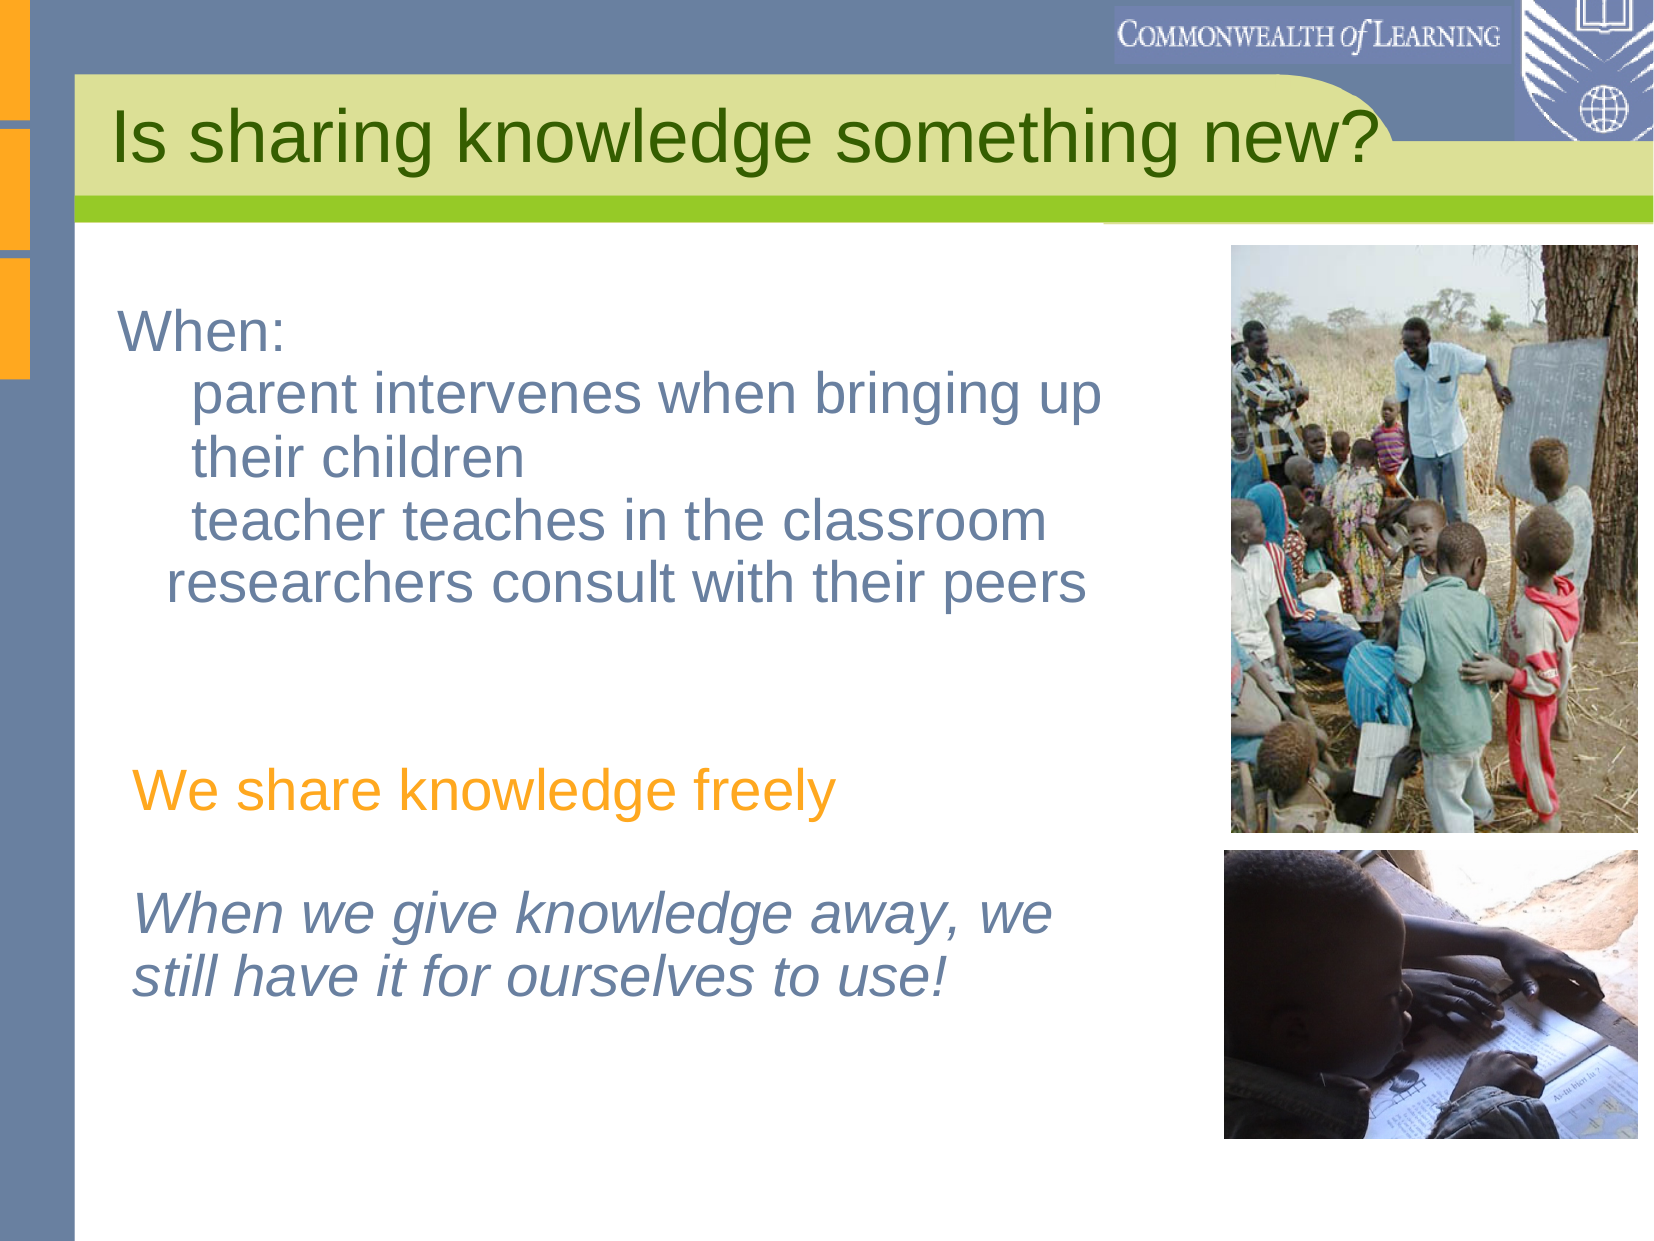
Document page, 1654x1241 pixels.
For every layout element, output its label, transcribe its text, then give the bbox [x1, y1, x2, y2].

picture [0, 0, 1654, 1241]
text_box We share knowledge freely [118, 753, 1234, 945]
text_box Is sharing knowledge something new? [95, 89, 1398, 216]
text_box When: parent intervenes when bringing up their children teacher teaches in the classroom researchers consult with their peers [103, 293, 1216, 731]
text_box When we give knowledge away, we still have it for ourselves to use! [118, 875, 1162, 1061]
